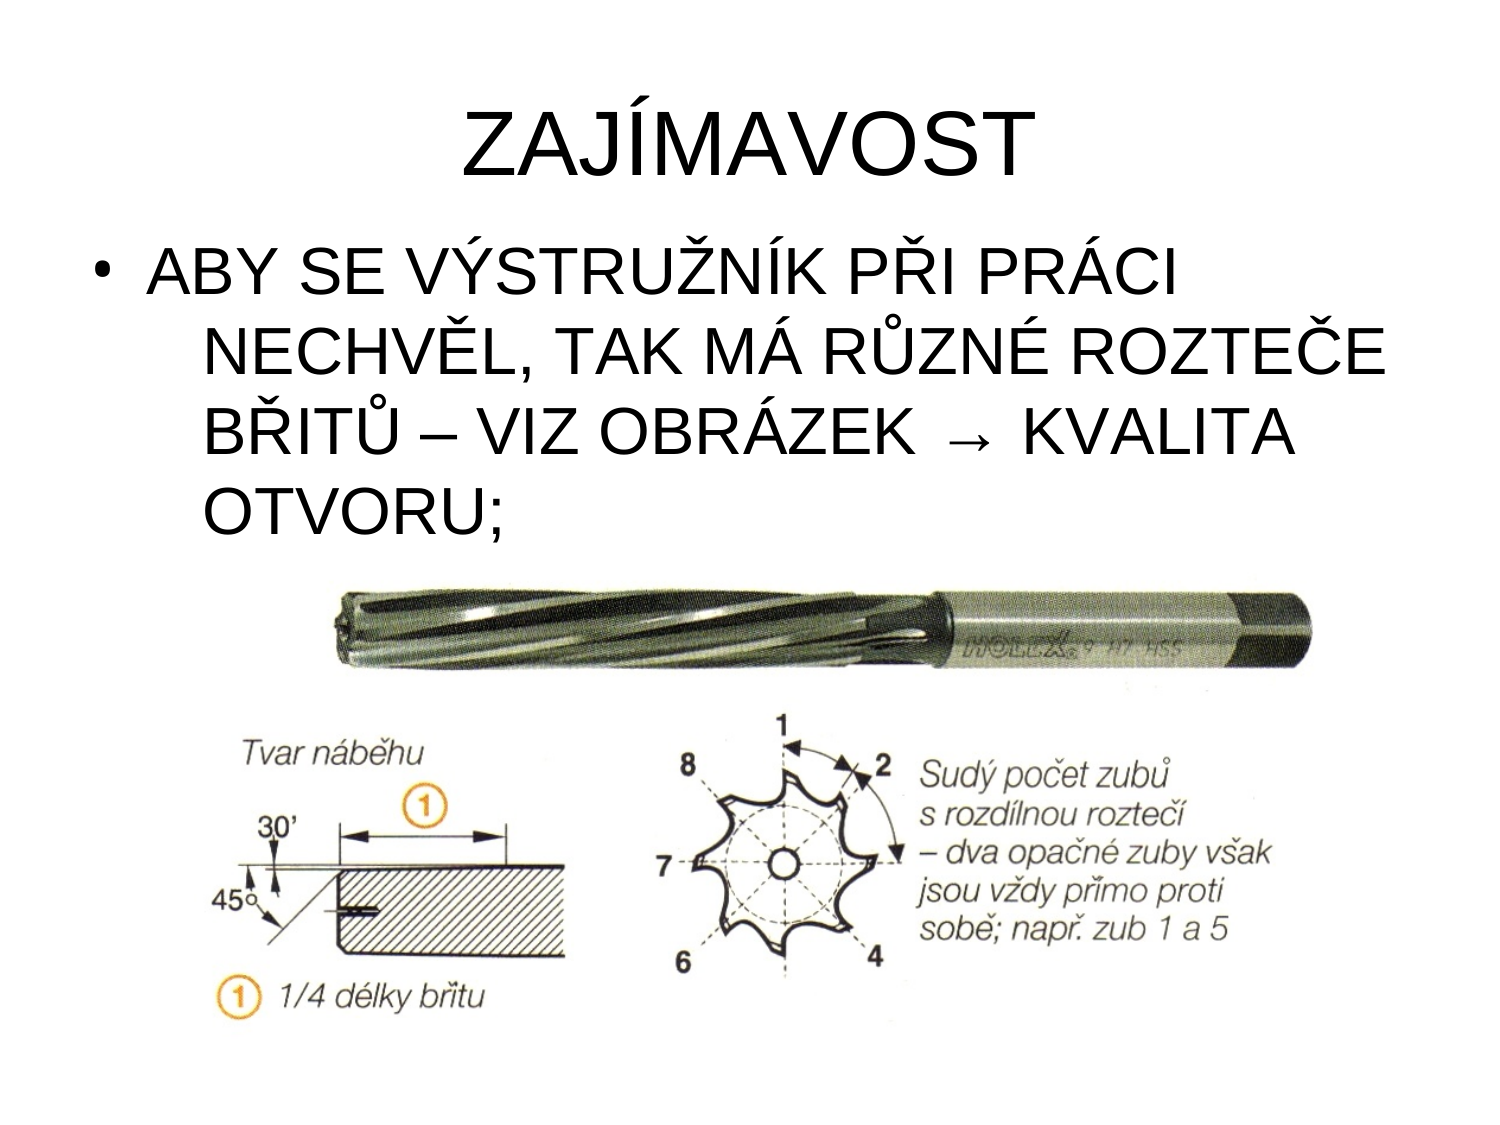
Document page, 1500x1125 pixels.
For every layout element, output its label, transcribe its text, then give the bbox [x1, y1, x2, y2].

picture [194, 562, 1353, 1056]
title ZAJÍMAVOST [75, 45, 1426, 220]
list ABY SE VÝSTRUŽNÍK PŘI PRÁCI NECHVĚL, TAK MÁ RŮZNÉ ROZTEČE BŘITŮ – VIZ OBRÁZEK → KVALITA OTVORU; [75, 220, 1426, 1059]
